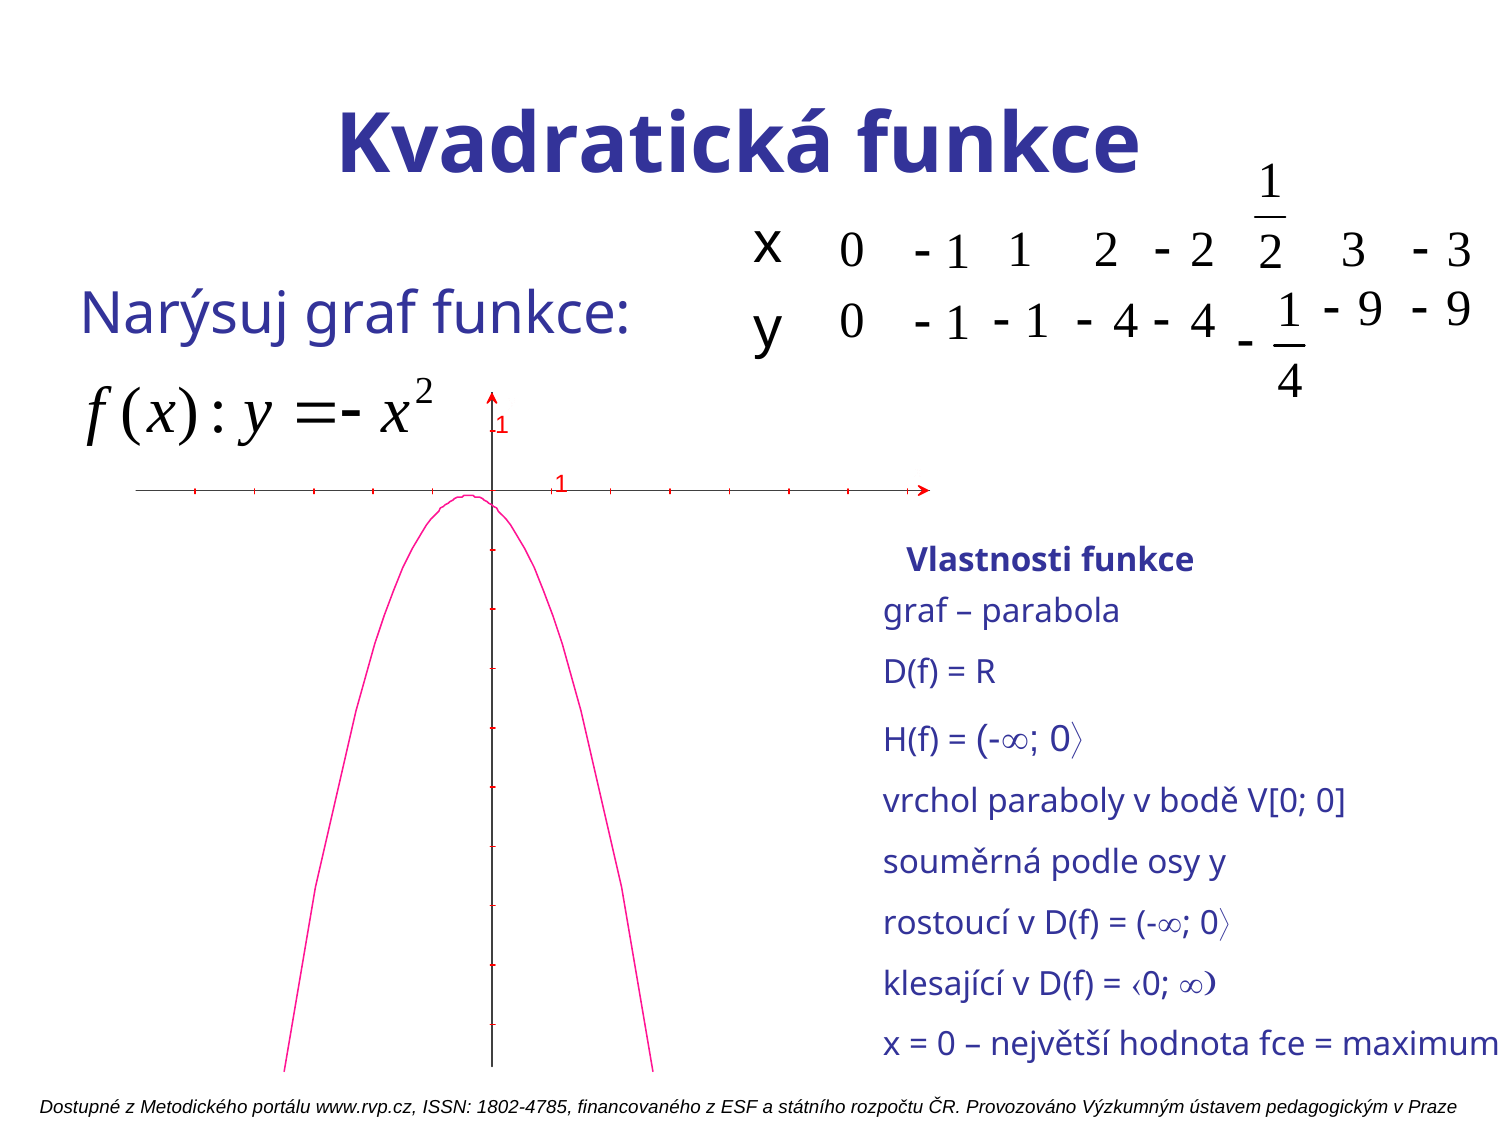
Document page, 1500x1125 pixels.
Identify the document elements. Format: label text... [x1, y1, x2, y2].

table_header [1063, 196, 1146, 282]
chart [906, 221, 975, 277]
table_cell [978, 282, 1063, 367]
chart [64, 361, 446, 460]
table_header [894, 196, 978, 282]
text_box Dostupné z Metodického portálu www.rvp.cz, ISSN: 1802-4785, financovaného z ESF a státního rozpočtu ČR. Provozováno Výzkumným ústavem pedagogickým v Praze [24, 1087, 1477, 1125]
table_cell [810, 282, 894, 367]
picture [112, 392, 933, 1076]
table_cell [1146, 282, 1229, 367]
table_header [1297, 196, 1315, 282]
chart [1005, 219, 1035, 275]
table_cell [1315, 282, 1398, 367]
text_box Vlastnosti funkce [933, 530, 1329, 581]
text_box graf – parabola D(f) = R H(f) = (-; 0 vrchol paraboly v bodě V[0; 0] souměrná podle osy y rostoucí v D(f) = (-; 0 klesající v D(f) = 0;  x = 0 – největší hodnota fce = maximum [933, 581, 1500, 1071]
table_header [1315, 196, 1398, 282]
table_cell [1398, 282, 1482, 367]
chart [1086, 219, 1129, 275]
table_header x [726, 196, 810, 282]
chart [1403, 219, 1480, 339]
table_header [978, 196, 1063, 282]
table_cell [894, 282, 978, 367]
chart [1146, 219, 1222, 275]
chart [906, 292, 974, 348]
text_box Kvadratická funkce [75, 45, 1426, 233]
table_header [1146, 196, 1230, 282]
table_cell y [726, 282, 810, 367]
chart [1315, 220, 1392, 339]
text_box Narýsuj graf funkce: [64, 267, 726, 353]
table_cell [1063, 282, 1146, 367]
chart [986, 290, 1054, 346]
table_header [810, 196, 894, 282]
chart [832, 290, 875, 350]
table_header [1398, 196, 1482, 282]
chart [1069, 290, 1223, 346]
table_header [1230, 196, 1246, 277]
chart [832, 219, 875, 279]
chart [1229, 148, 1314, 409]
